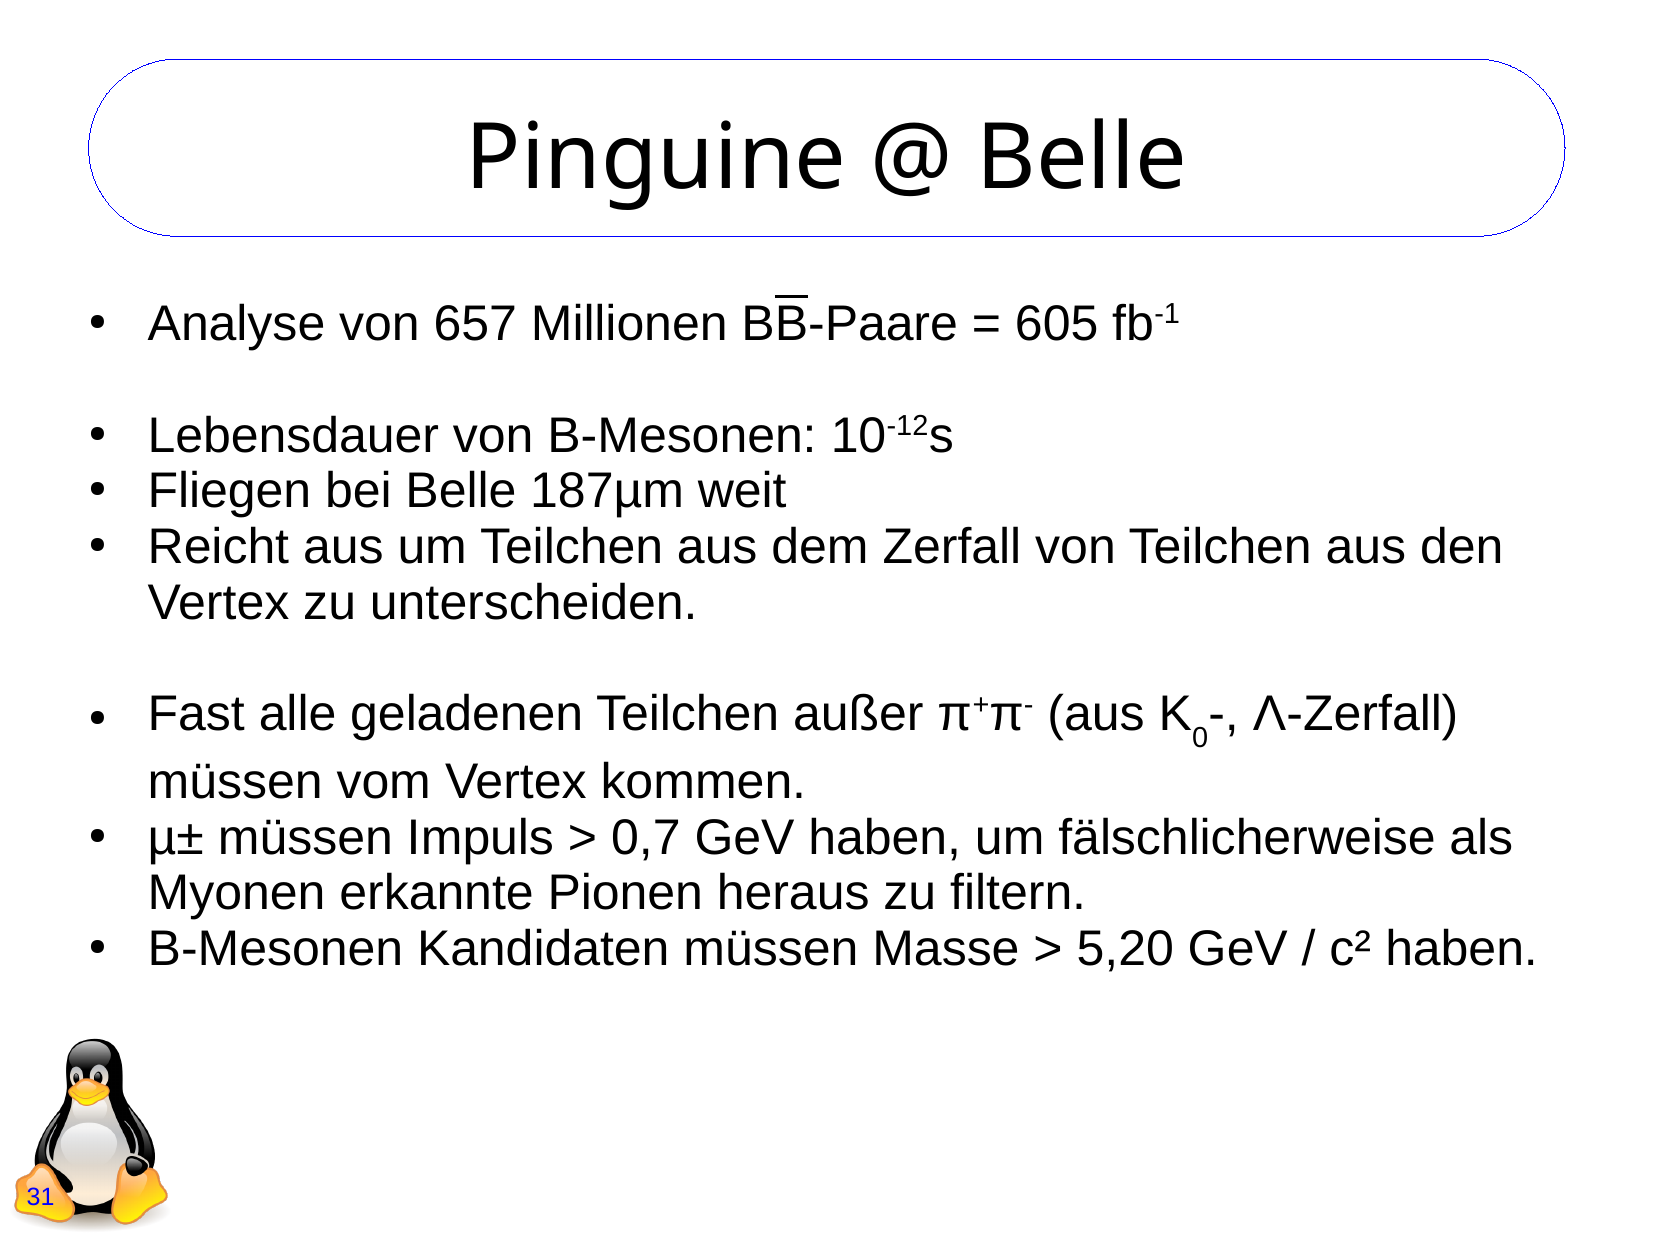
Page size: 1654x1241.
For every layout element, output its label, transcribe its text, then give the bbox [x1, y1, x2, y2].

title Pinguine @ Belle [82, 56, 1571, 250]
text_box Analyse von 657 Millionen BB-Paare = 605 fb-1 Lebensdauer von B-Mesonen: 10-12s Fliegen bei Belle 187µm weit Reicht aus um Teilchen aus dem Zerfall von Teilchen aus den Vertex zu unterscheiden. Fast alle geladenen Teilchen außer π+π- (aus K0-, Λ-Zerfall) müssen vom Vertex kommen. µ± müssen Impuls > 0,7 GeV haben, um fälschlicherweise als Myonen erkannte Pionen heraus zu filtern. B-Mesonen Kandidaten müssen Masse > 5,20 GeV / c² haben. [88, 295, 1565, 1099]
picture [2, 1030, 178, 1241]
